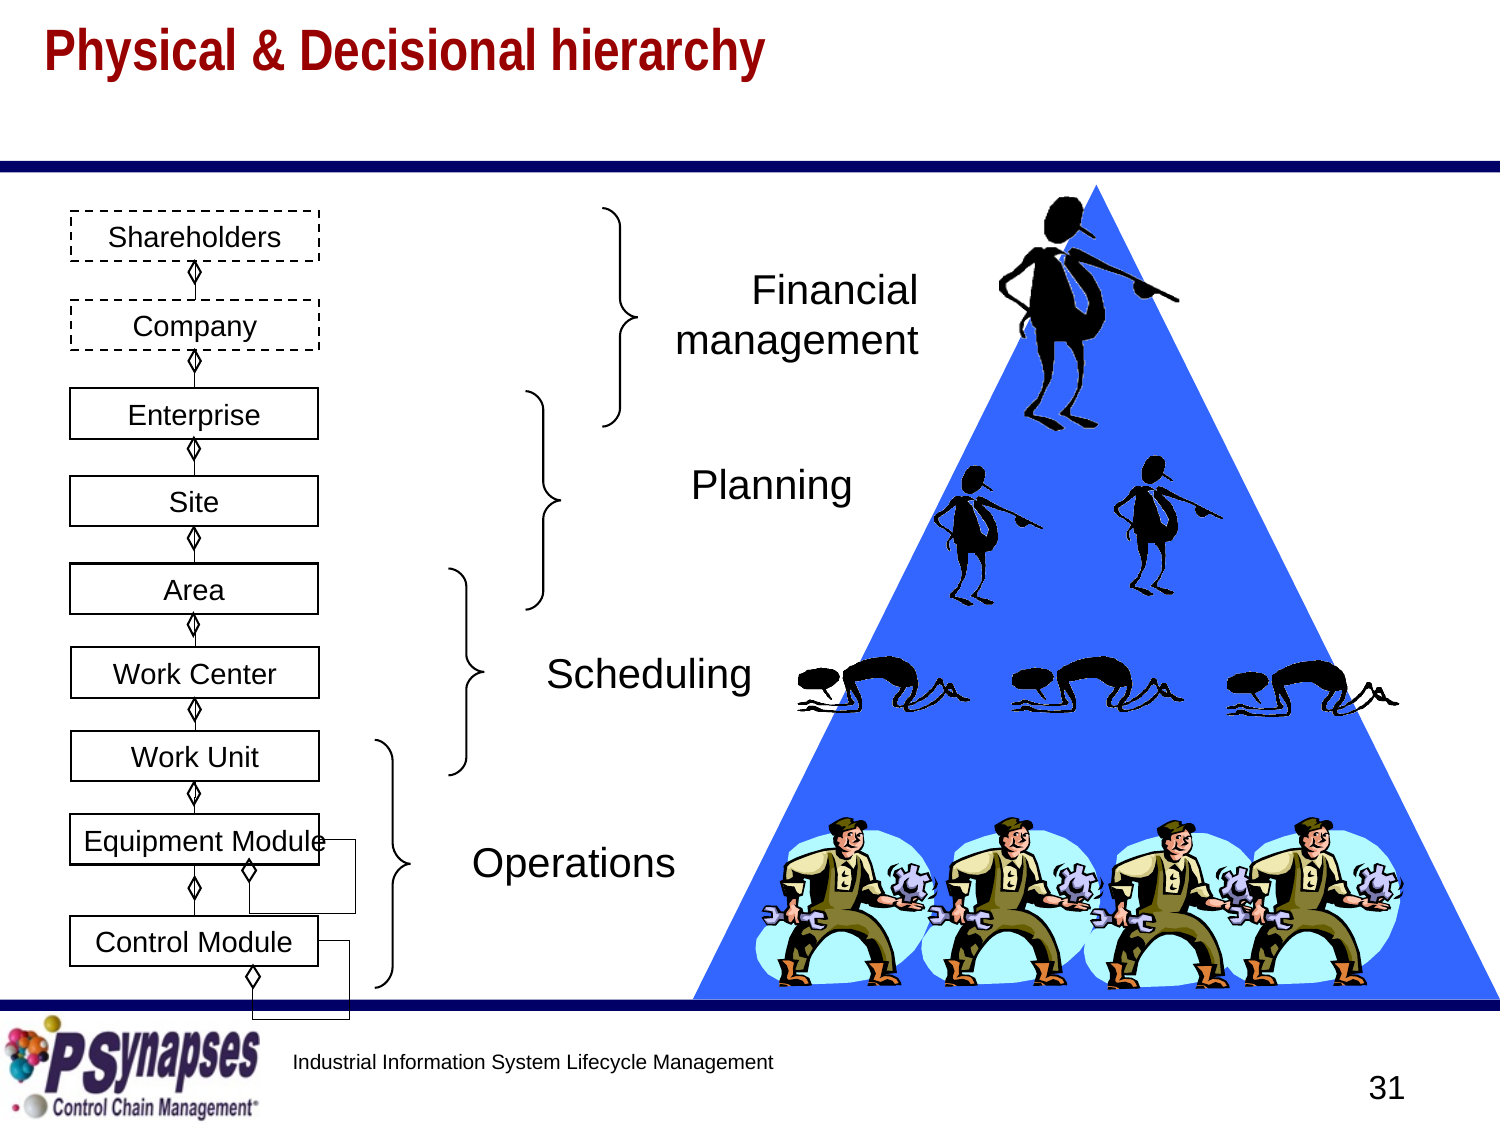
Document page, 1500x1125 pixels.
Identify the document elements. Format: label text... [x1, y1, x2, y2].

picture [755, 816, 1406, 992]
text_box Site [69, 475, 319, 527]
picture [993, 650, 1185, 713]
text_box Work Unit [70, 730, 320, 781]
picture [934, 465, 1053, 606]
picture [779, 650, 971, 713]
picture [1208, 654, 1400, 717]
text_box Financial management [660, 255, 934, 371]
text_box Planning [676, 450, 869, 516]
text_box Company [70, 299, 320, 351]
picture [999, 196, 1197, 431]
text_box Shareholders [70, 210, 320, 262]
title Physical & Decisional hierarchy [29, 12, 1471, 138]
text_box Area [69, 563, 319, 614]
text_box [692, 381, 1500, 1000]
text_box Work Center [70, 647, 320, 698]
picture [0, 1011, 260, 1125]
text_box Operations [457, 828, 692, 894]
text_box [1090, 184, 1103, 196]
text_box Equipment Module [70, 814, 319, 865]
text_box Enterprise [69, 388, 319, 439]
text_box Control Module [69, 915, 319, 966]
picture [1114, 455, 1233, 596]
picture [253, 1011, 260, 1019]
text_box Scheduling [531, 639, 768, 705]
